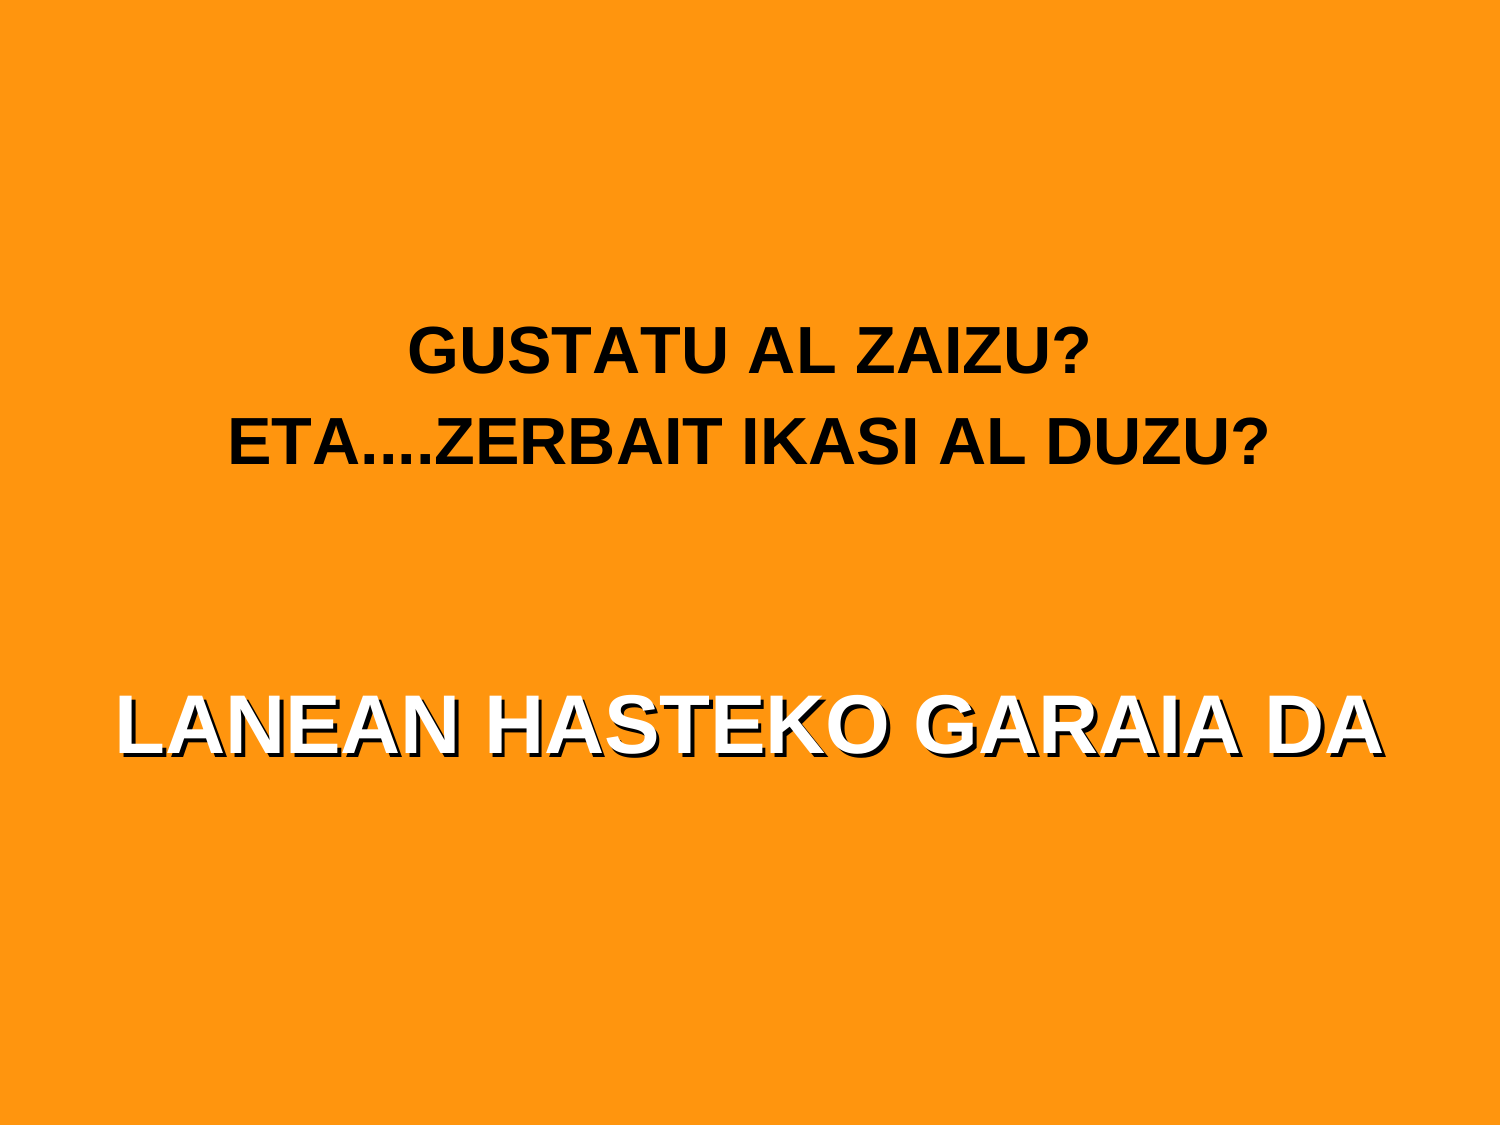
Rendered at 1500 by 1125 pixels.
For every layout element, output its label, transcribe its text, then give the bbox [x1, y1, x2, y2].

subtitle GUSTATU AL ZAIZU? ETA....ZERBAIT IKASI AL DUZU? LANEAN HASTEKO GARAIA DA [75, 262, 1426, 1006]
